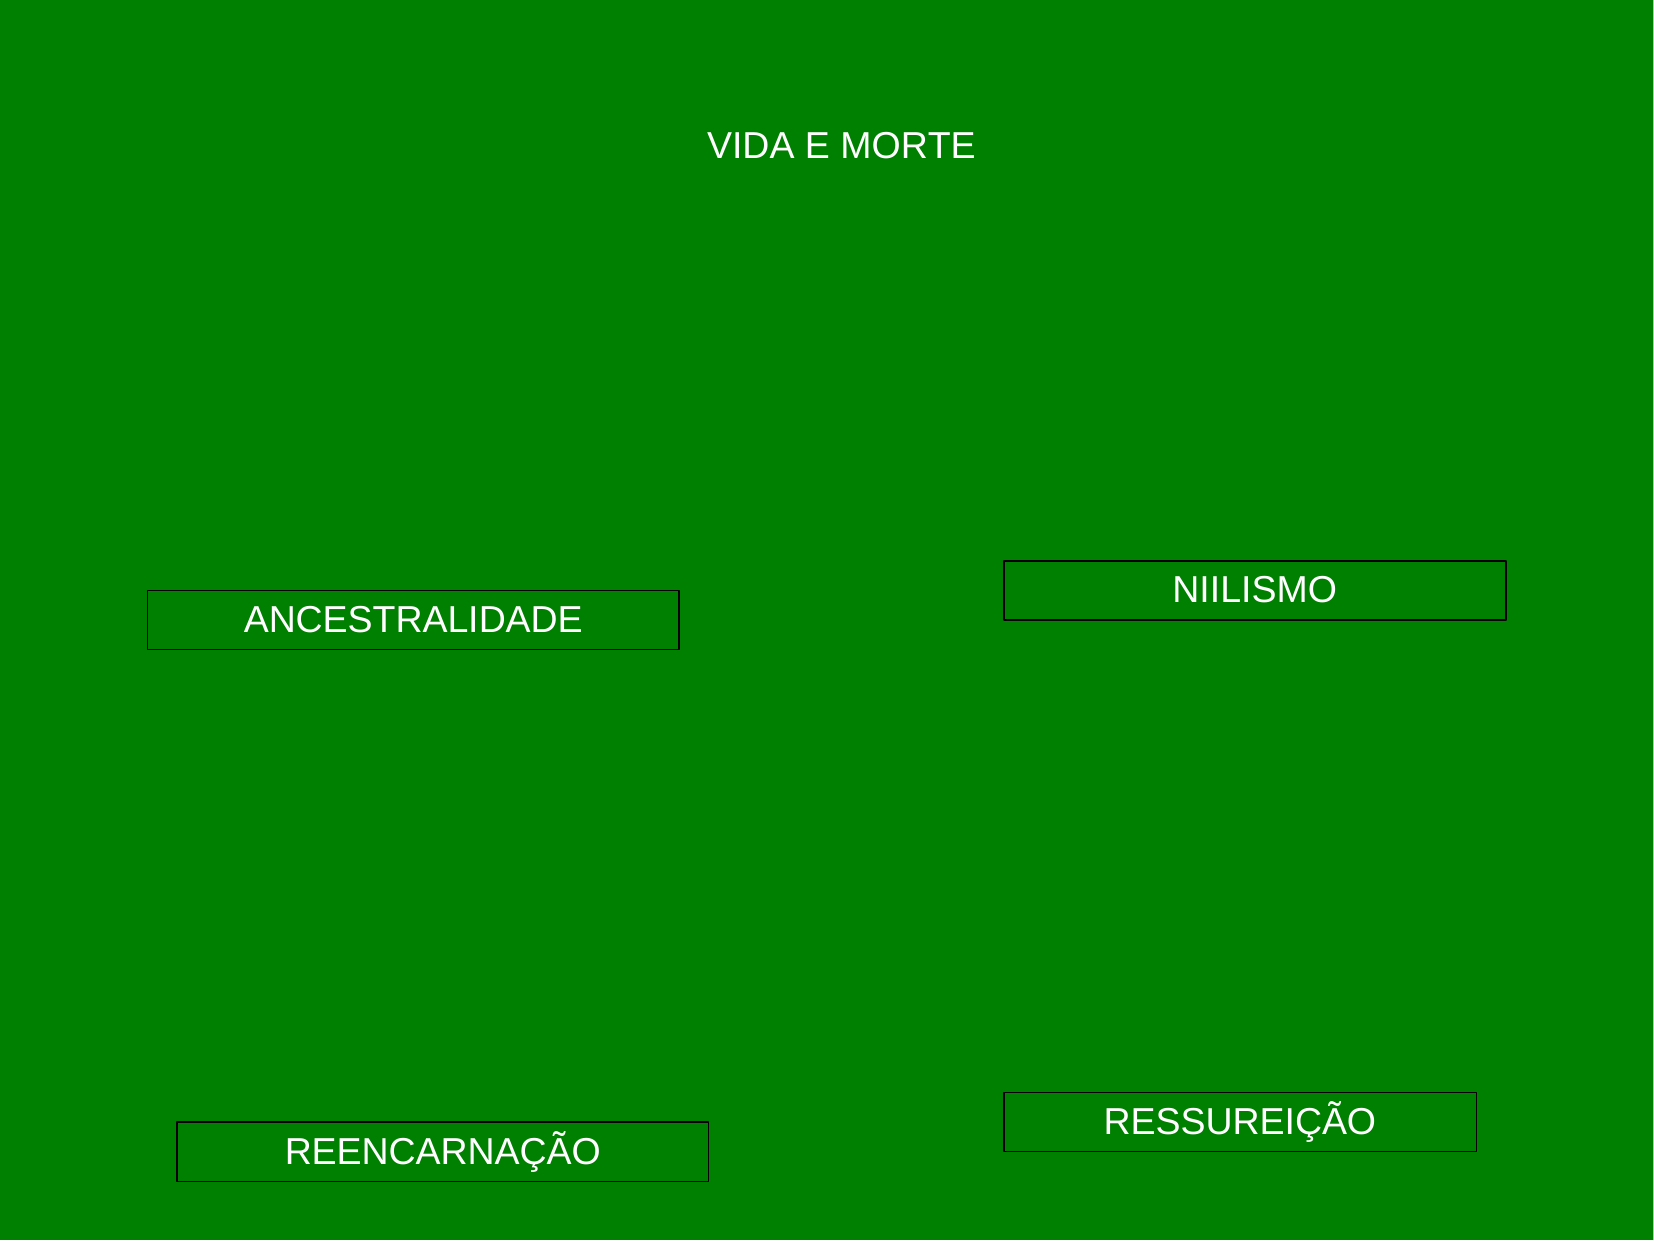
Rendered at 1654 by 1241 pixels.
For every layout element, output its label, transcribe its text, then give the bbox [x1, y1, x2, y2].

text_box REENCARNAÇÃO [177, 1122, 709, 1182]
text_box ANCESTRALIDADE [147, 590, 680, 650]
text_box VIDA E MORTE [354, 118, 1329, 175]
text_box NIILISMO [1003, 560, 1506, 621]
text_box RESSUREIÇÃO [1003, 1092, 1477, 1152]
